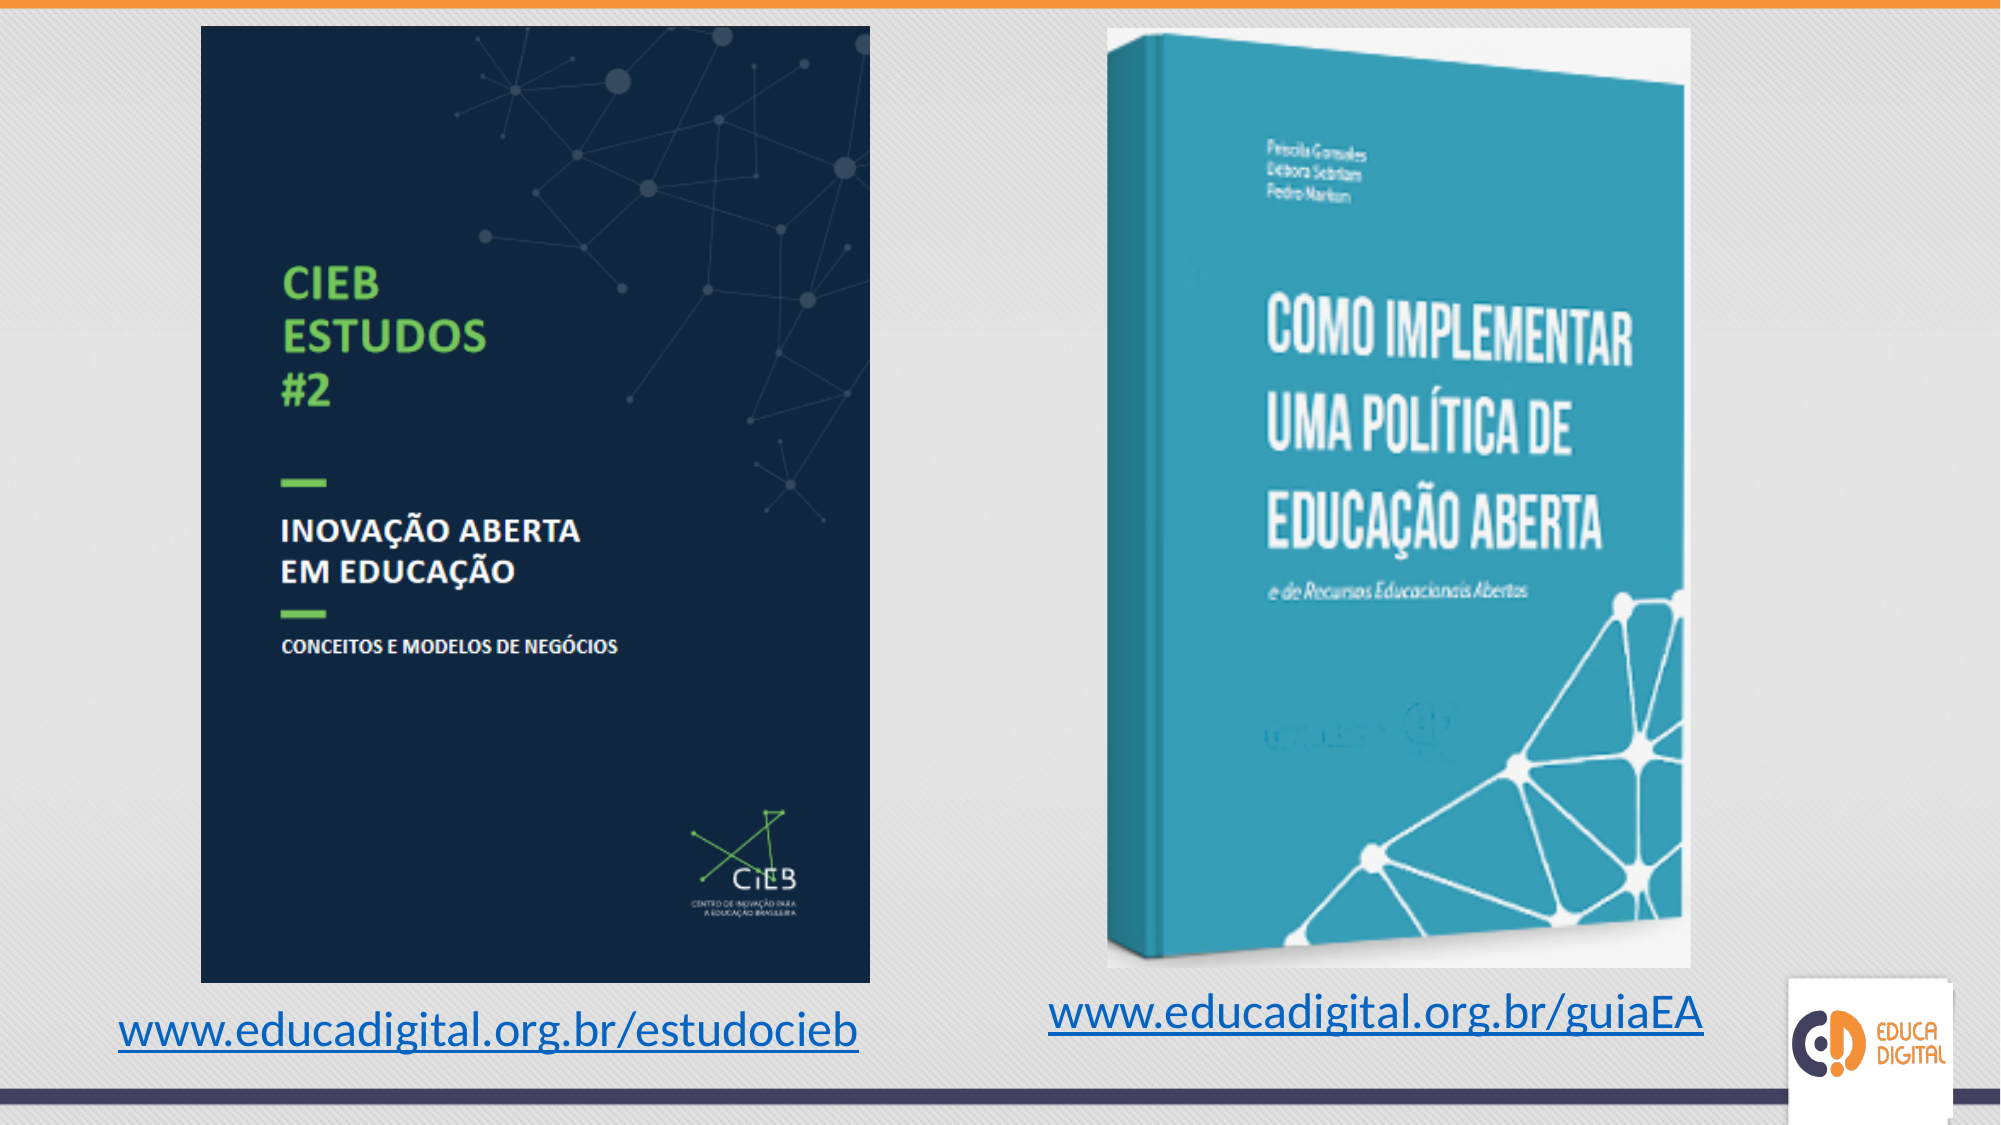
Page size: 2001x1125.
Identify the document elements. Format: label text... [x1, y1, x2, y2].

text_box www.educadigital.org.br/estudocieb [24, 988, 965, 1064]
text_box www.educadigital.org.br/guiaEA [1008, 971, 1755, 1047]
picture [0, 0, 2001, 1125]
text_box [1792, 1115, 1954, 1119]
